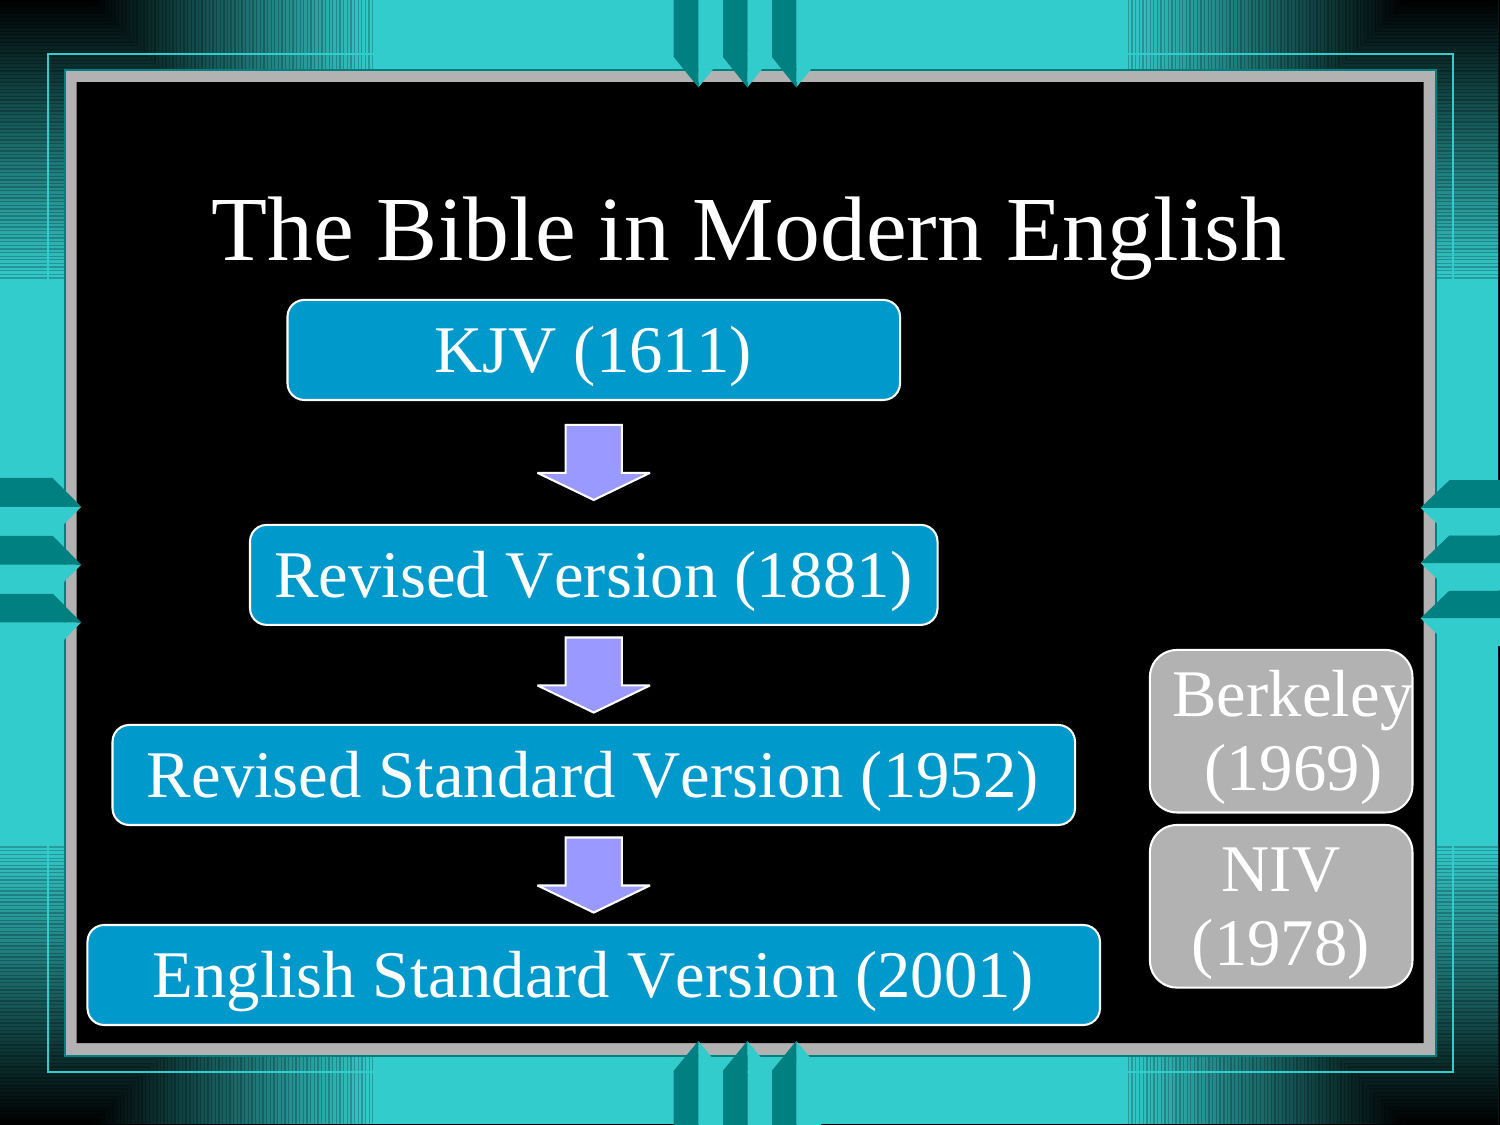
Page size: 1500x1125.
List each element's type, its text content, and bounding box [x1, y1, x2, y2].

title The Bible in Modern English [112, 99, 1388, 288]
text_box [537, 424, 651, 500]
text_box [537, 837, 651, 913]
text_box English Standard Version (2001) [87, 924, 1101, 1026]
text_box KJV (1611) [287, 299, 901, 400]
text_box Revised Version (1881) [249, 524, 938, 625]
text_box Revised Standard Version (1952) [112, 724, 1076, 826]
text_box [537, 637, 651, 713]
text_box Berkeley (1969) [1149, 649, 1413, 813]
text_box NIV (1978) [1149, 825, 1413, 988]
